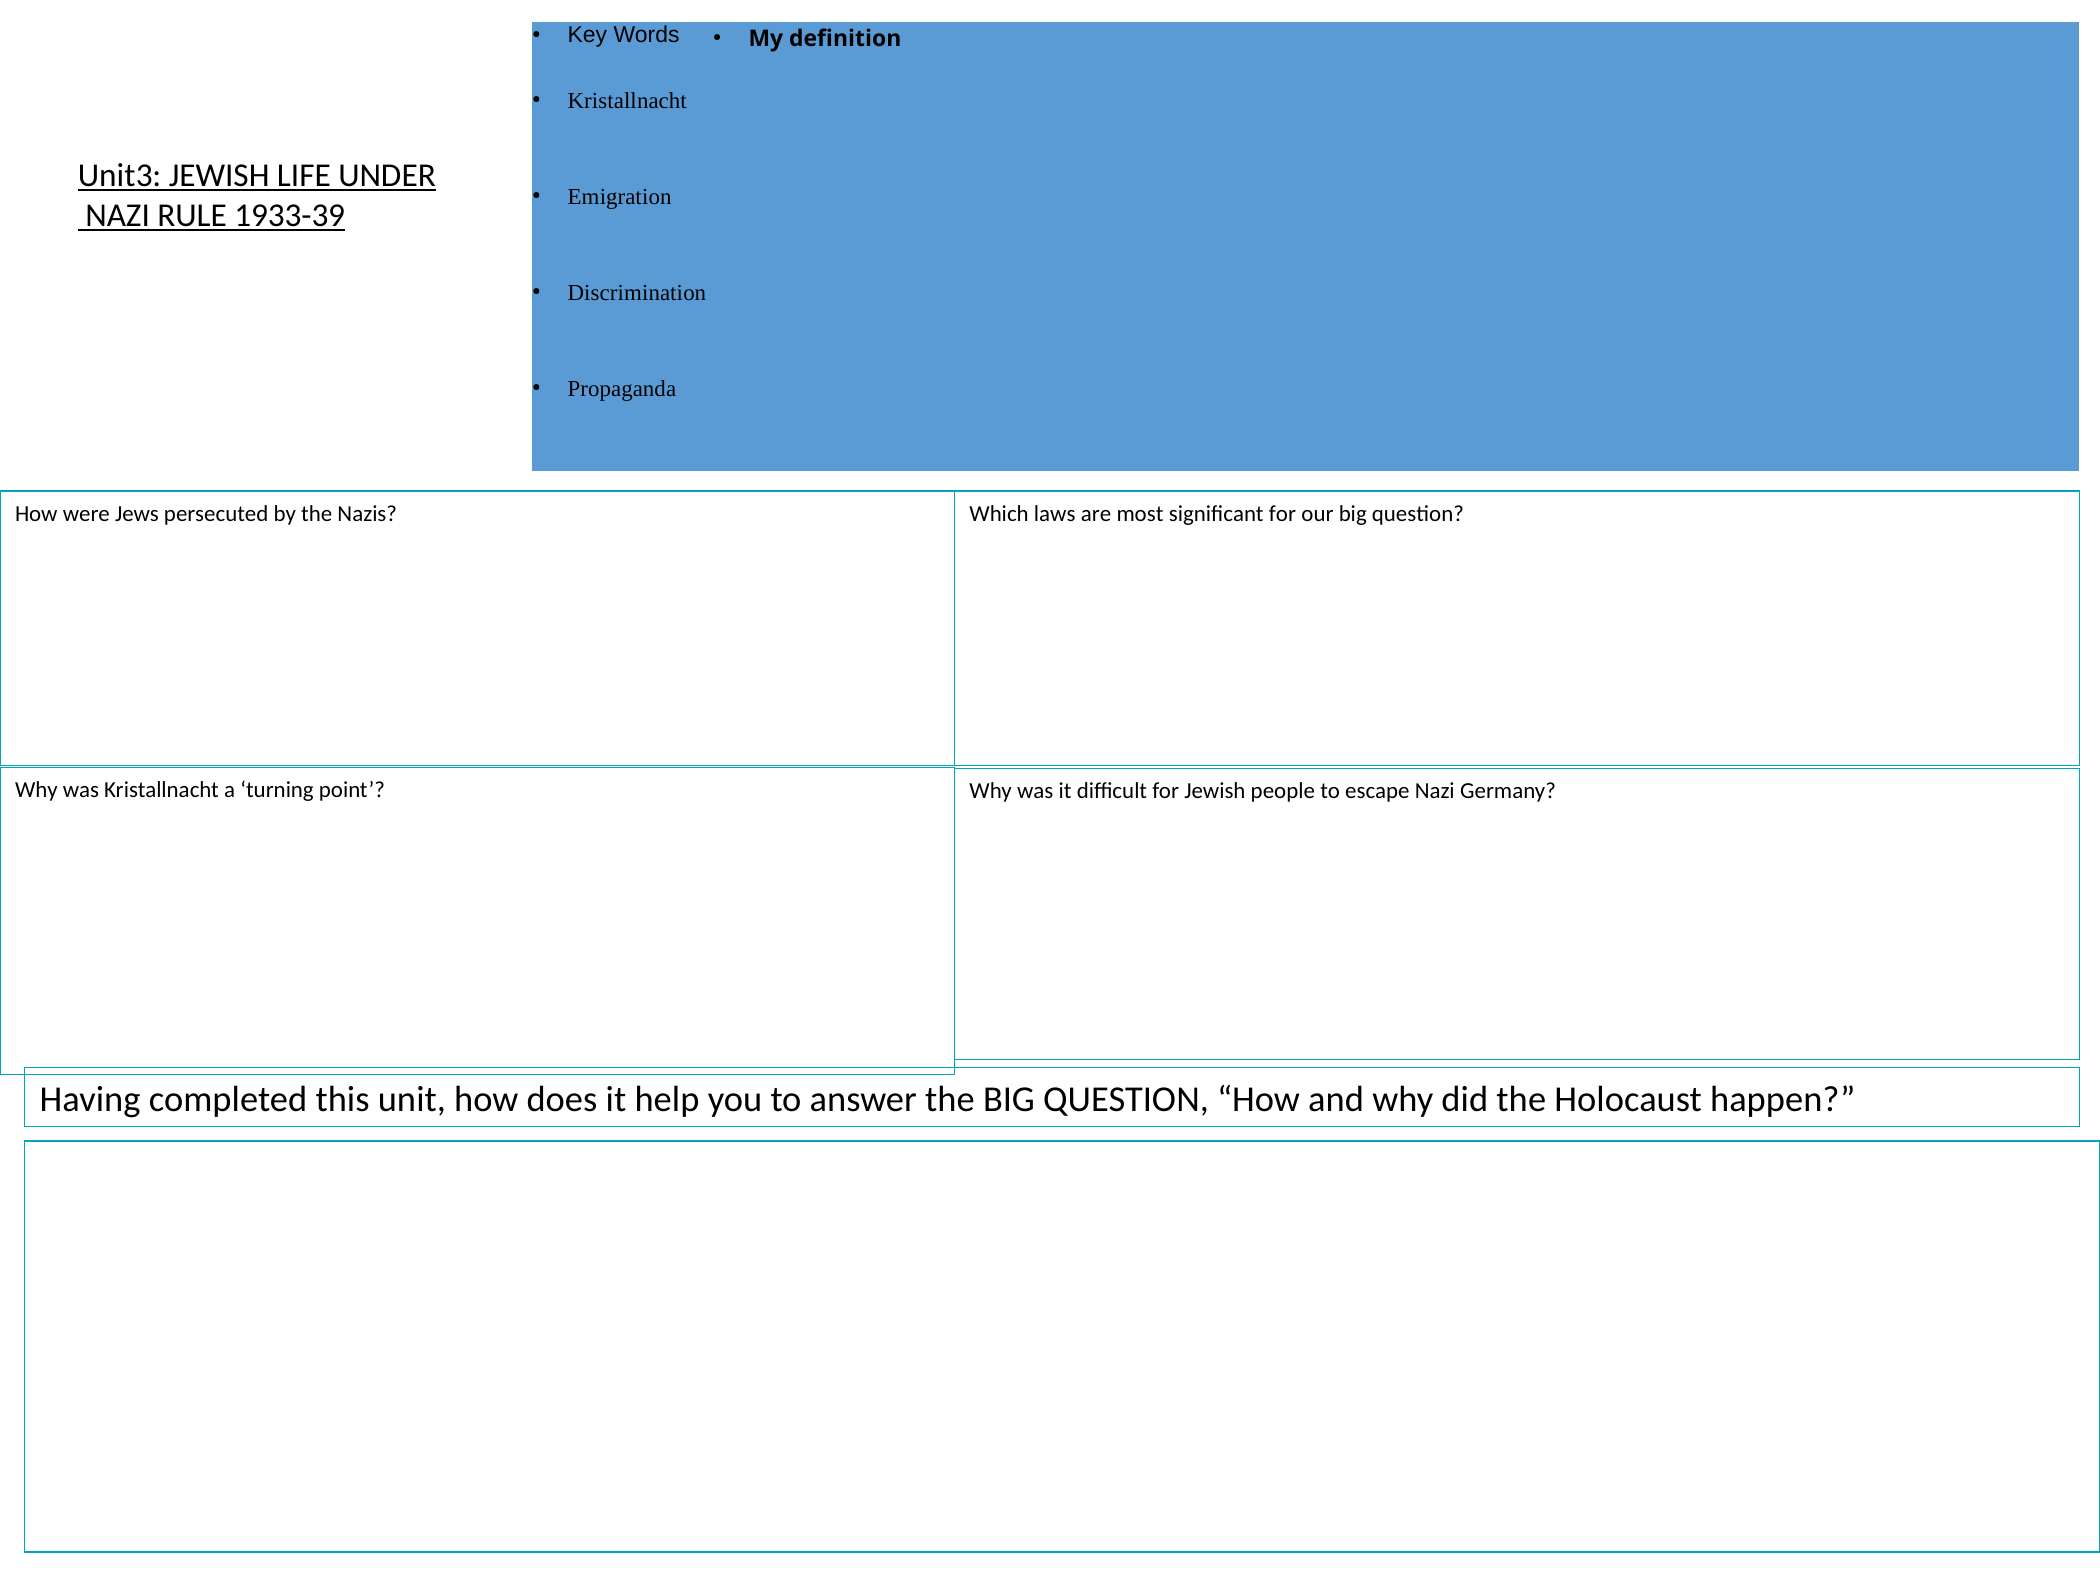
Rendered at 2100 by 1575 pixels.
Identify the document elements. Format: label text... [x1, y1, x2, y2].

table_header My definition [713, 22, 2079, 88]
table_cell Propaganda [532, 376, 713, 471]
text_box Why was Kristallnacht a ‘turning point’? [0, 767, 955, 1075]
text_box [24, 1140, 2100, 1552]
table_cell [713, 184, 2079, 280]
table_cell [713, 376, 2079, 471]
text_box How were Jews persecuted by the Nazis? [0, 490, 955, 766]
table_cell Kristallnacht [532, 88, 713, 184]
table_header Key Words [532, 22, 713, 88]
table_cell [713, 280, 2079, 376]
table_cell Discrimination [532, 280, 713, 376]
text_box Having completed this unit, how does it help you to answer the BIG QUESTION, “How and why did the Holocaust happen?” [24, 1067, 2080, 1127]
table_cell [713, 88, 2079, 184]
text_box Which laws are most significant for our big question? [955, 490, 2080, 766]
text_box Why was it difficult for Jewish people to escape Nazi Germany? [954, 768, 2080, 1060]
text_box Unit 3 : JEWISH LIFE UNDER NAZI RULE 1933-39 [63, 146, 451, 240]
table_cell Emigration [532, 184, 713, 280]
